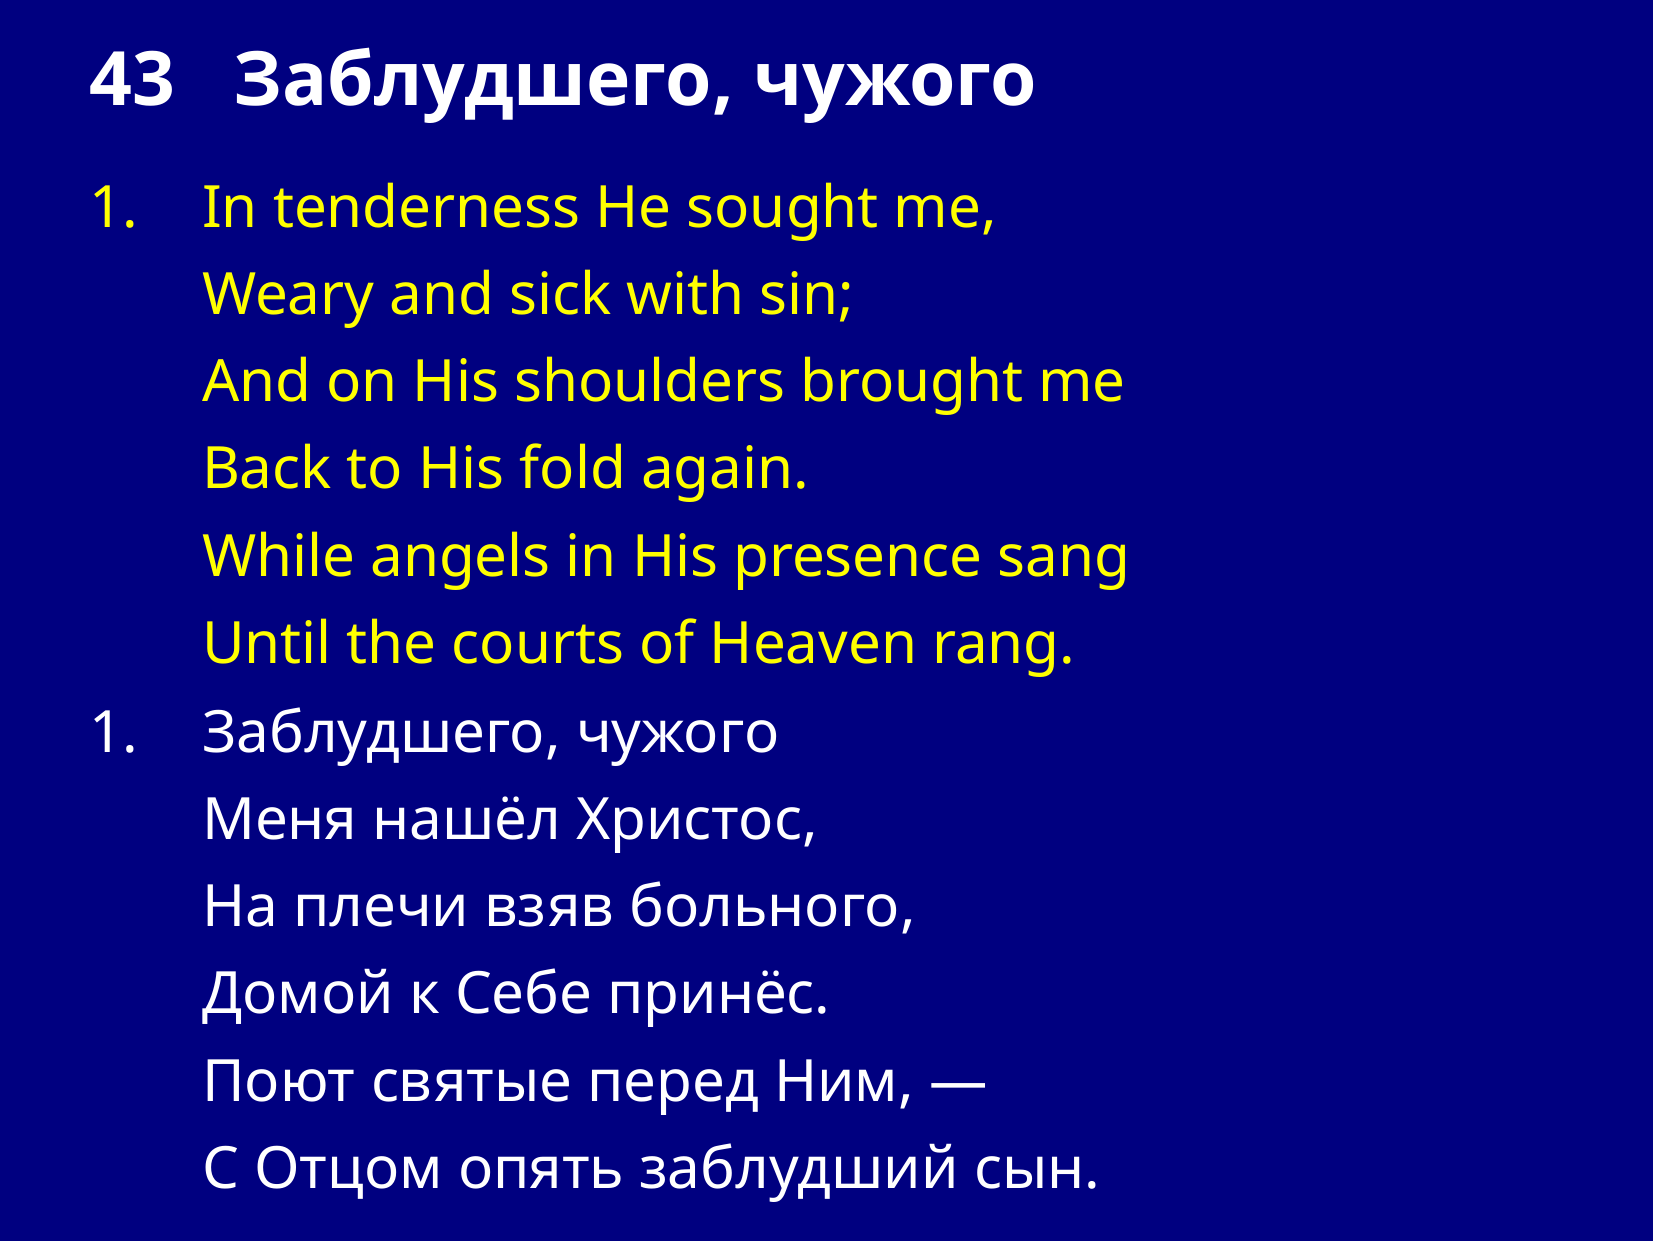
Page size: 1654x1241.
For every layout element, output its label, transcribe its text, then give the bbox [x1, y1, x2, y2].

text_box 43 Заблудшего, чужого [75, 18, 1576, 131]
text_box 1. In tenderness He sought me, Weary and sick with sin; And on His shoulders brought me Back to His fold again. While angels in His presence sang Until the courts of Heaven rang. [75, 150, 1576, 638]
text_box 1. Заблудшего, чужого Меня нашёл Христос, На плечи взяв больного, Домой к Себе принёс. Поют святые перед Ним, — С Отцом опять заблудший сын. [75, 675, 1576, 1163]
